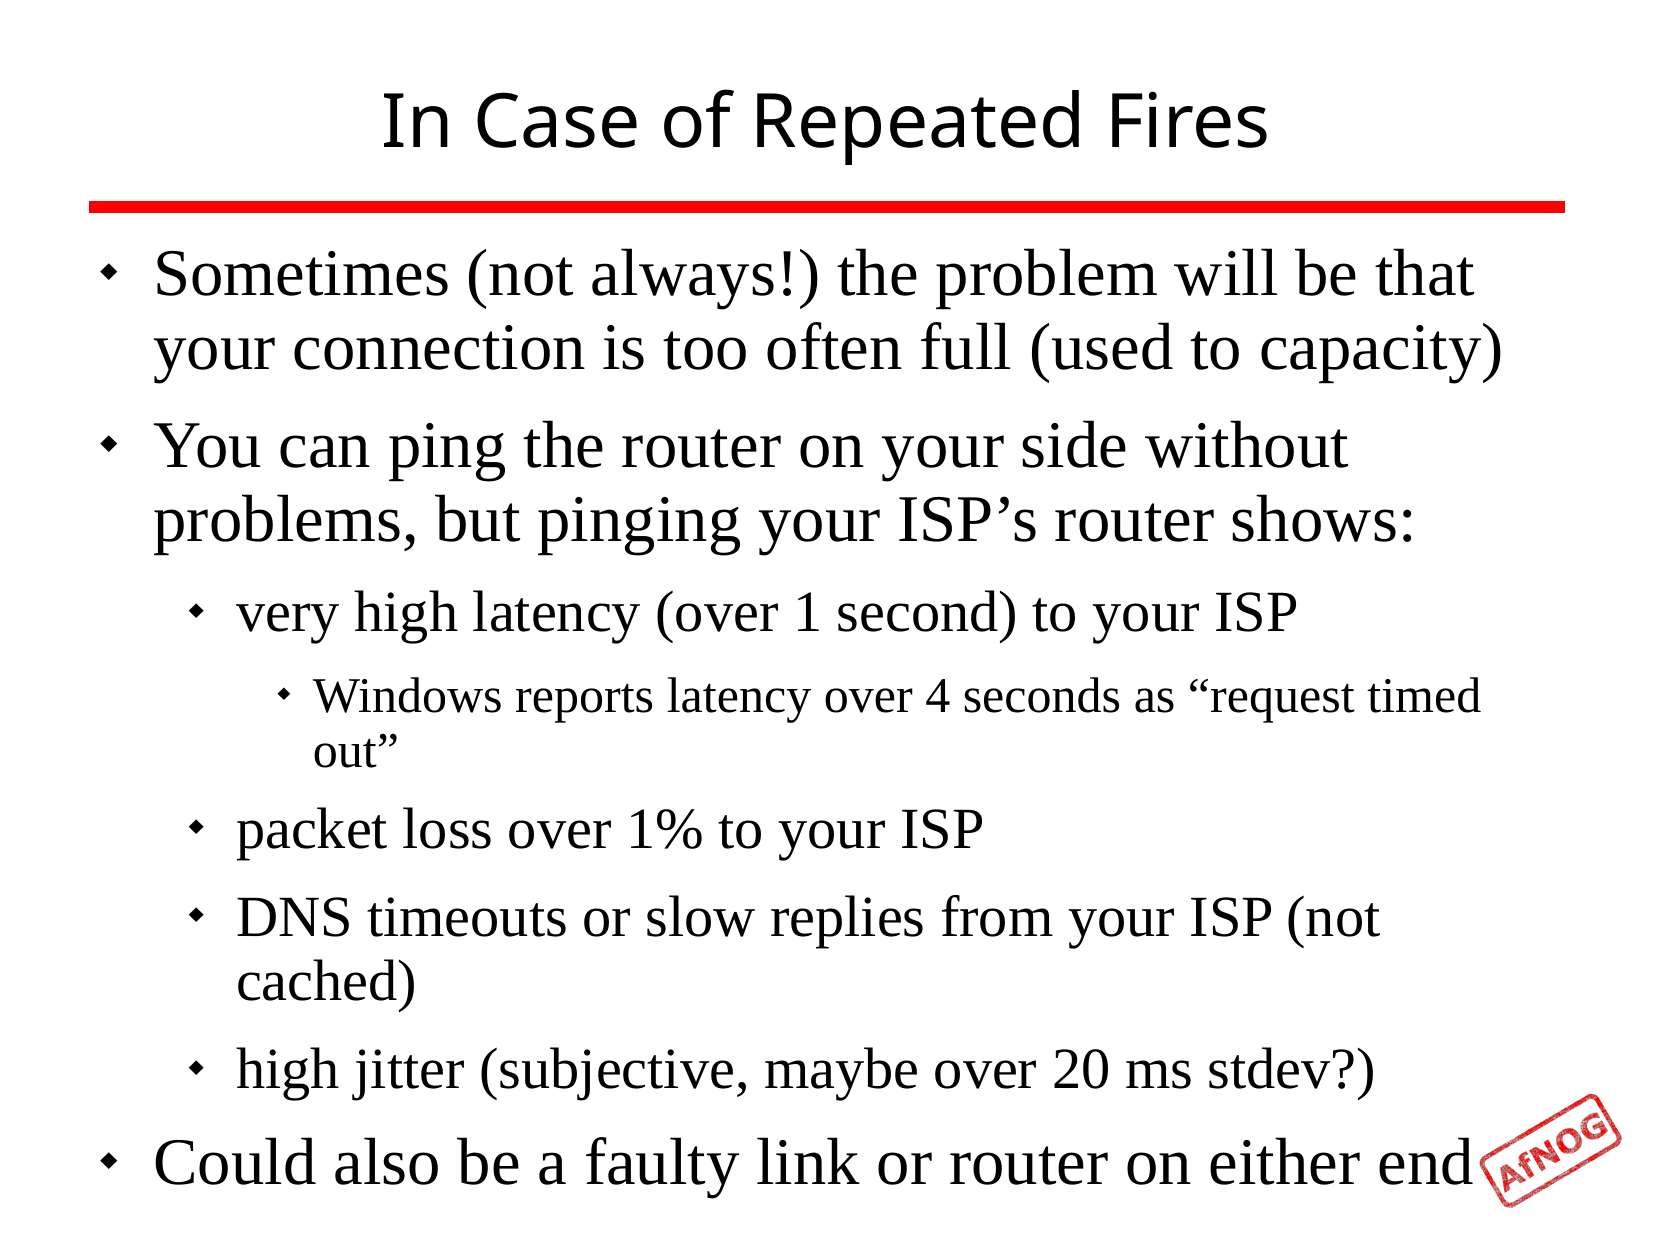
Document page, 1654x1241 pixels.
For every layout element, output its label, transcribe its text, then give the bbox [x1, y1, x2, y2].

list Sometimes (not always!) the problem will be that your connection is too often full (used to capacity) You can ping the router on your side without problems, but pinging your ISP’s router shows: very high latency (over 1 second) to your ISP Windows reports latency over 4 seconds as “request timed out” packet loss over 1% to your ISP DNS timeouts or slow replies from your ISP (not cached) high jitter (subjective, maybe over 20 ms stdev?) Could also be a faulty link or router on either end [82, 236, 1571, 1200]
title In Case of Repeated Fires [82, 29, 1571, 207]
picture [1476, 1090, 1625, 1211]
